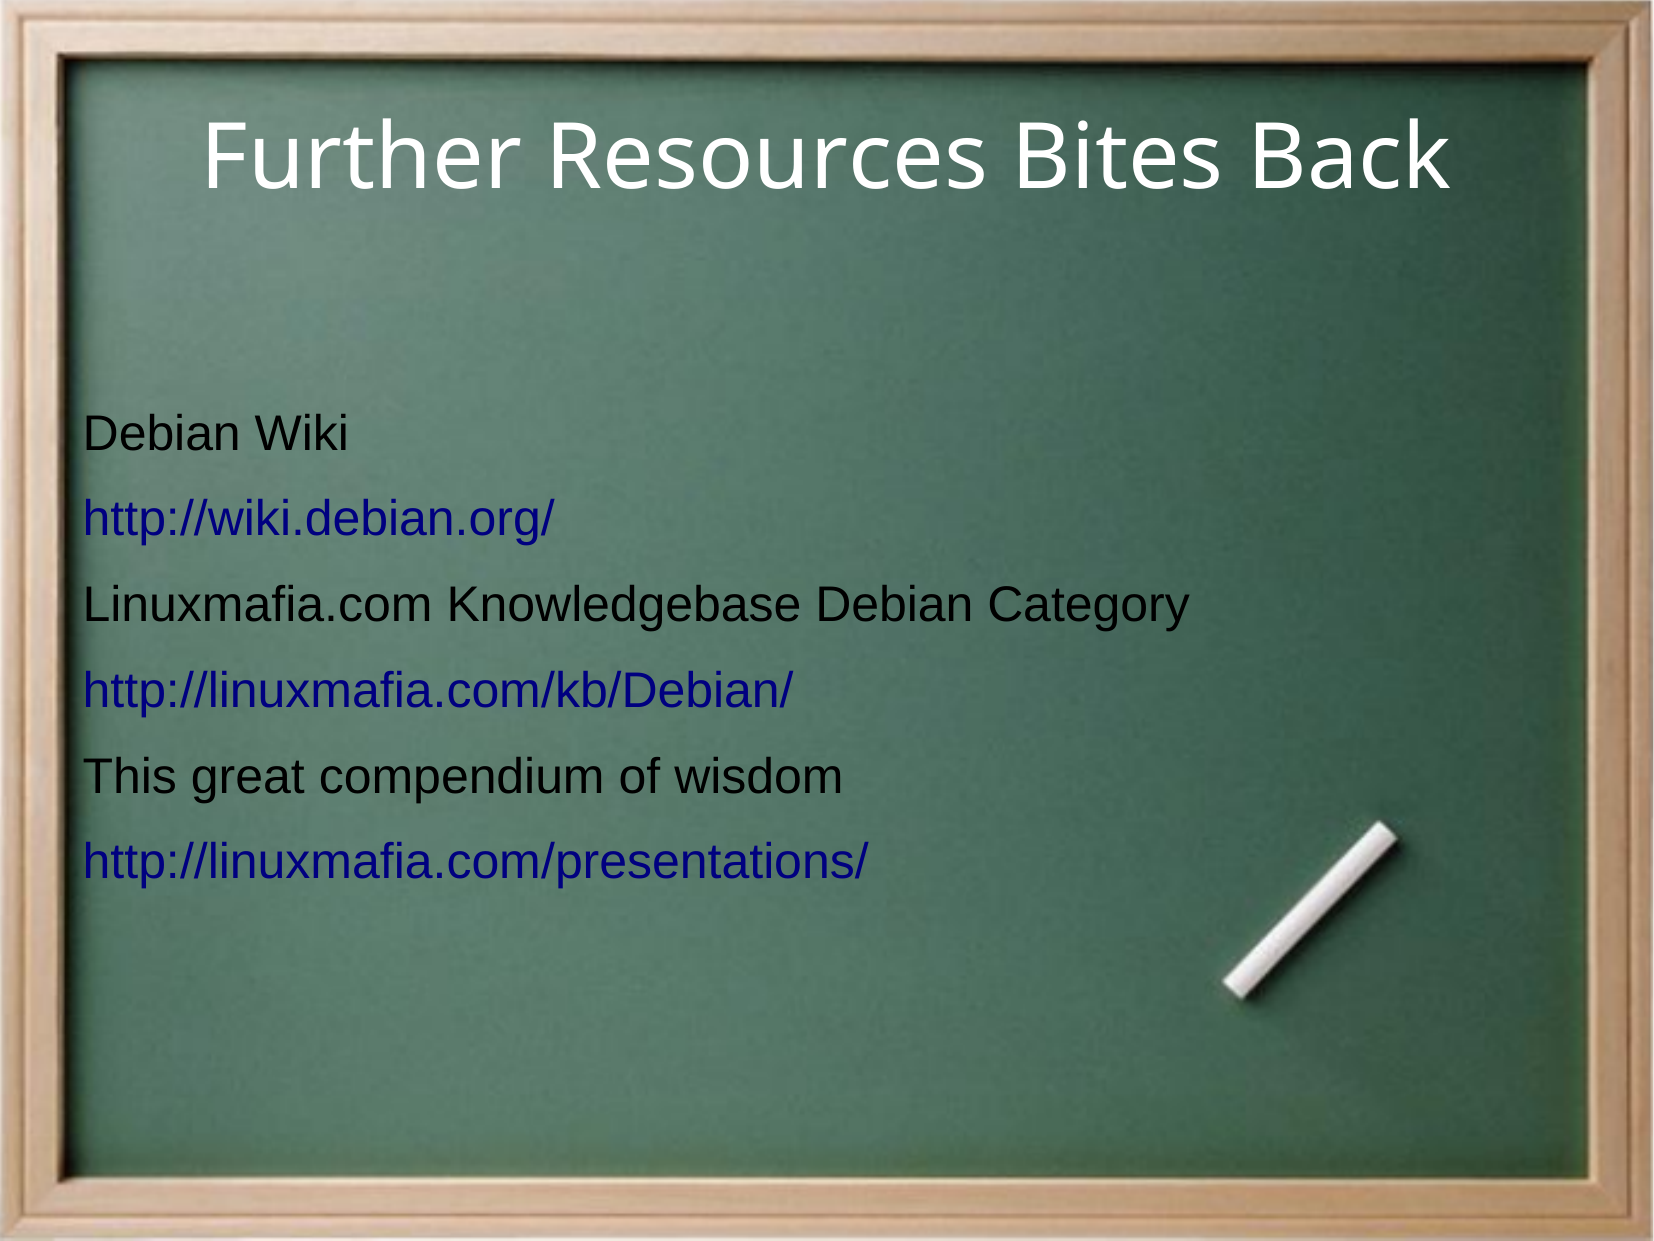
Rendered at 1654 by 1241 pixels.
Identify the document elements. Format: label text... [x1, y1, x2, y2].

picture [0, 0, 1654, 1241]
subtitle Debian Wiki http://wiki.debian.org/ Linuxmafia.com Knowledgebase Debian Category http://linuxmafia.com/kb/Debian/ This great compendium of wisdom http://linuxmafia.com/presentations/ [82, 297, 1571, 1102]
title Further Resources Bites Back [82, 56, 1571, 250]
